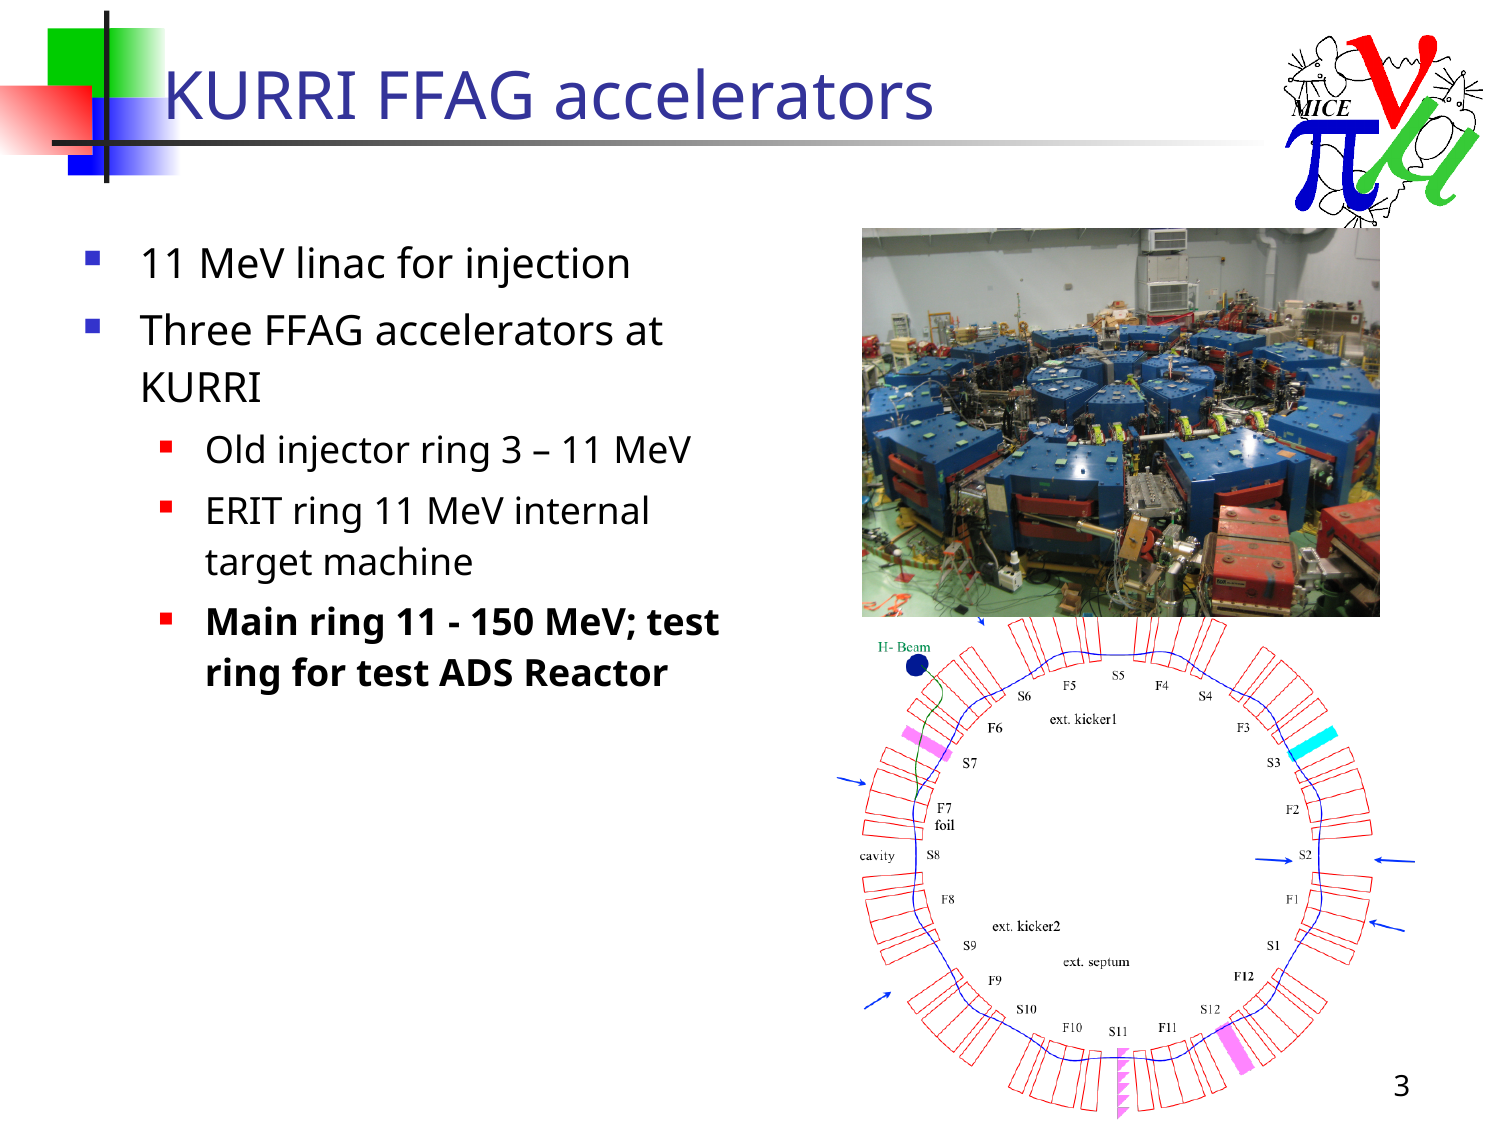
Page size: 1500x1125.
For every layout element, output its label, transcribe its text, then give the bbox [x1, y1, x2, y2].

picture [626, 5, 1500, 1125]
list 11 MeV linac for injection Three FFAG accelerators at KURRI Old injector ring 3 – 11 MeV ERIT ring 11 MeV internal target machine Main ring 11 - 150 MeV; test ring for test ADS Reactor [83, 233, 739, 886]
title KURRI FFAG accelerators [162, 0, 1441, 188]
